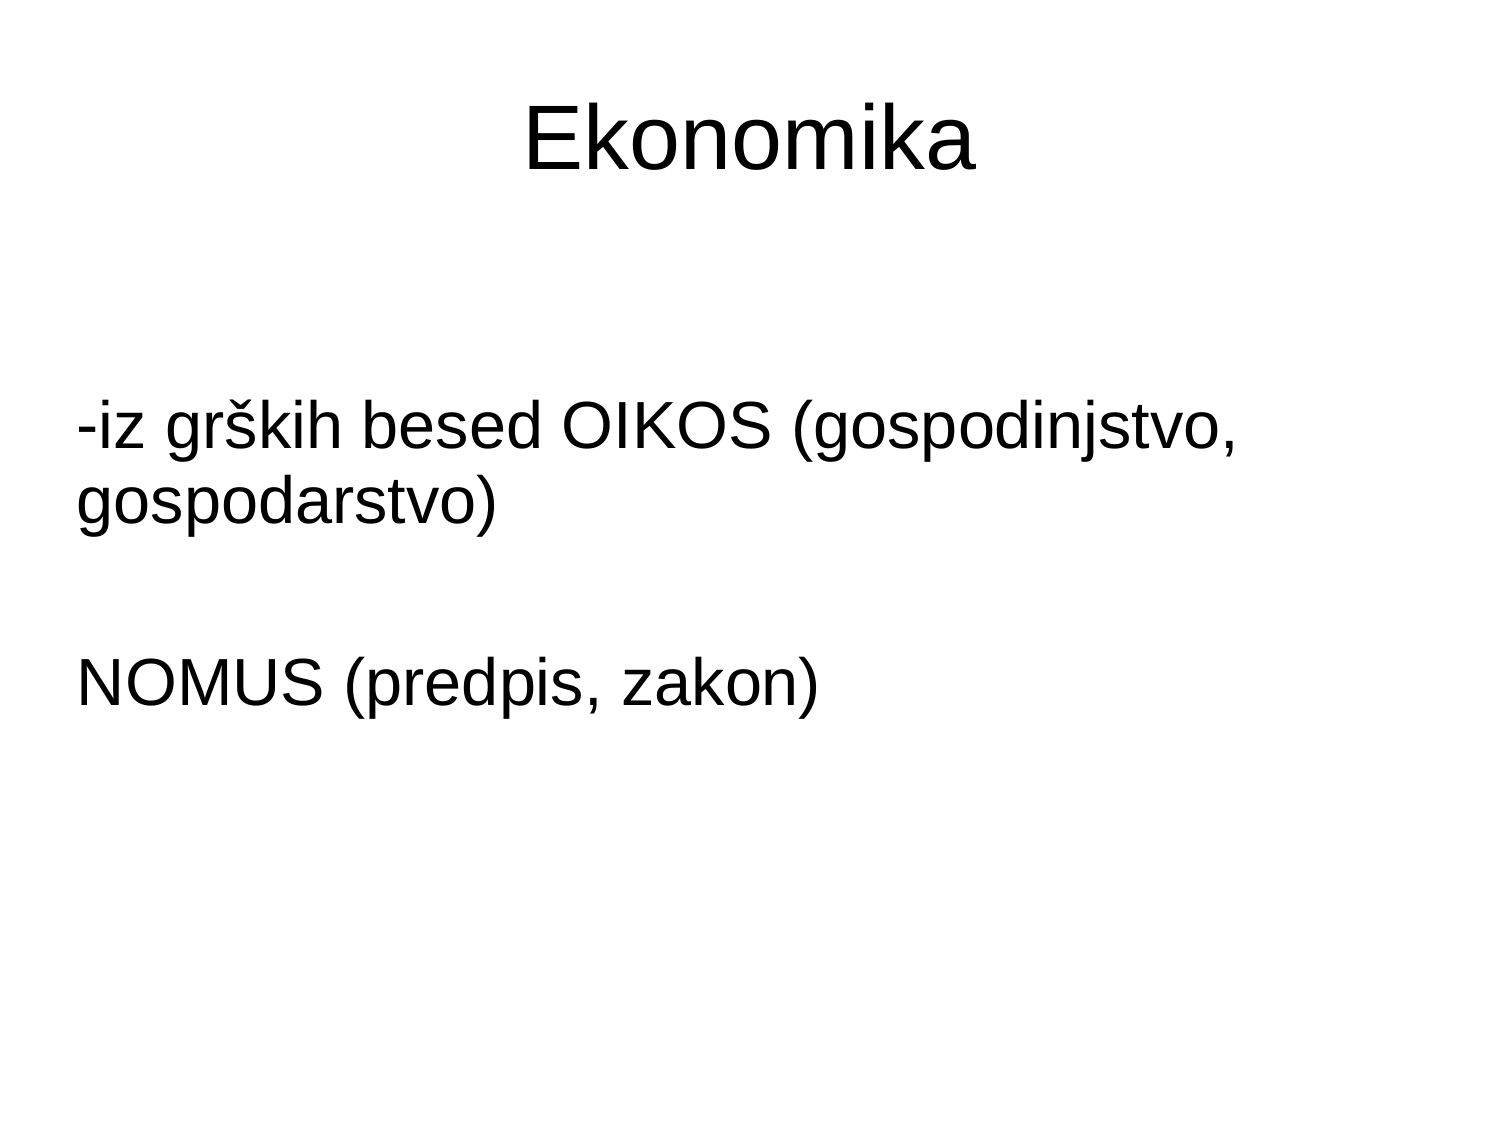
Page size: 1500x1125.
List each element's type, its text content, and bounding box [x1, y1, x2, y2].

subtitle iz grških besed OIKOS (gospodinjstvo, gospodarstvo) NOMUS (predpis, zakon)‏ [76, 290, 1436, 996]
title Ekonomika [75, 28, 1426, 250]
